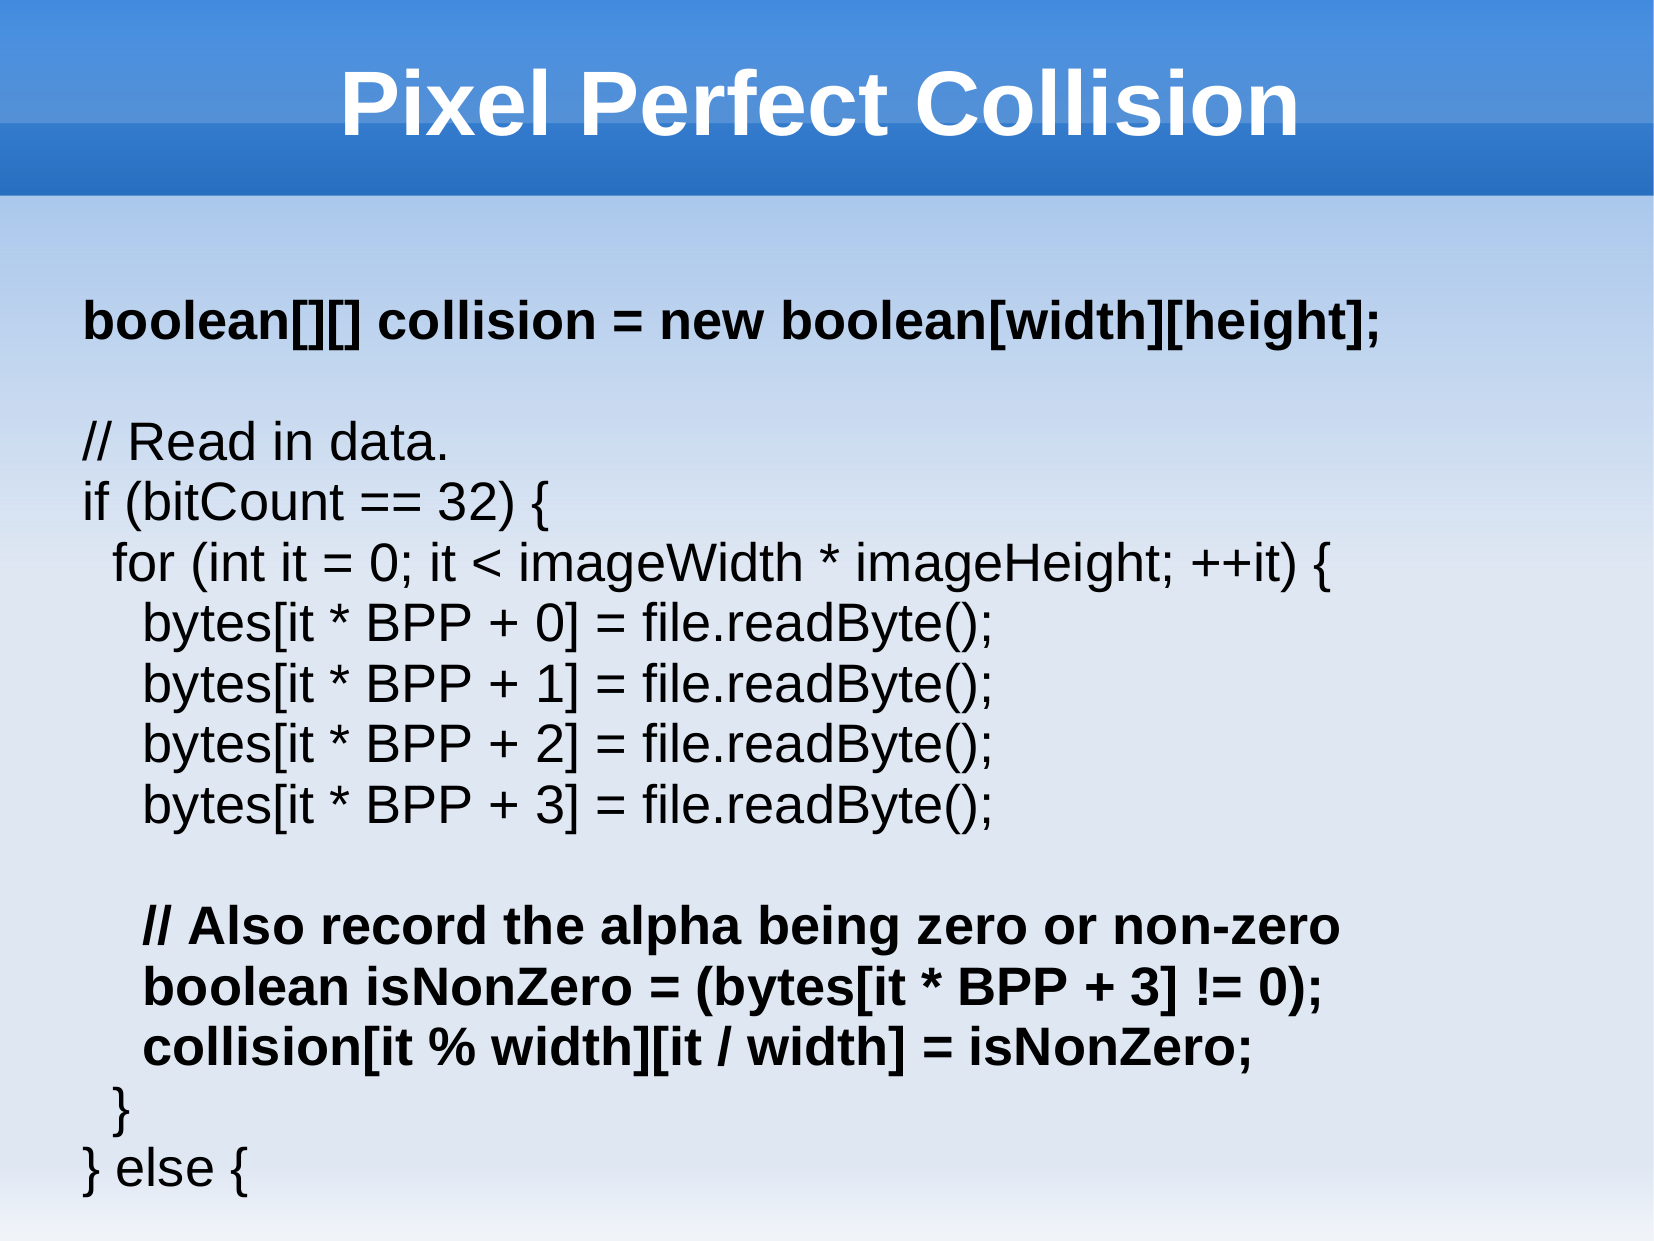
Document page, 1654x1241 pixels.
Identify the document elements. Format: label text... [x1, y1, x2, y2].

picture [0, 0, 1654, 1241]
list boolean[][] collision = new boolean[width][height]; // Read in data. if (bitCount == 32) { for (int it = 0; it < imageWidth * imageHeight; ++it) { bytes[it * BPP + 0] = file.readByte(); bytes[it * BPP + 1] = file.readByte(); bytes[it * BPP + 2] = file.readByte(); bytes[it * BPP + 3] = file.readByte(); // Also record the alpha being zero or non-zero boolean isNonZero = (bytes[it * BPP + 3] != 0); collision[it % width][it / width] = isNonZero; } } else { [82, 290, 1571, 1202]
title Pixel Perfect Collision [76, 0, 1565, 208]
